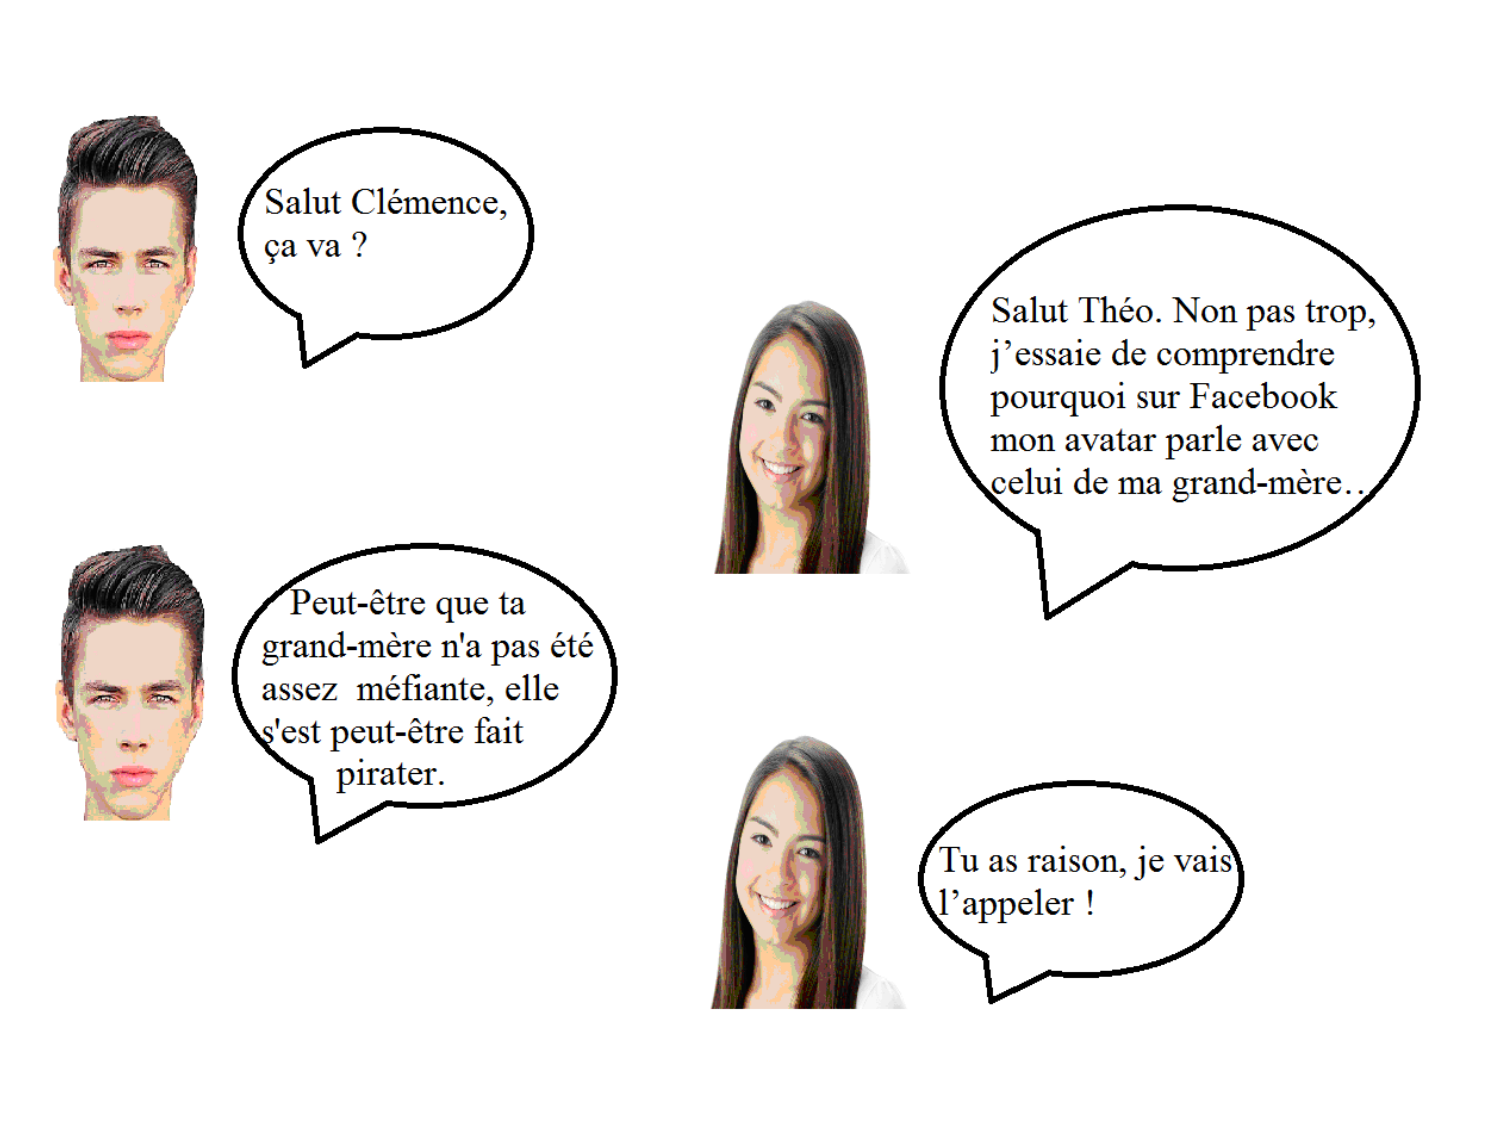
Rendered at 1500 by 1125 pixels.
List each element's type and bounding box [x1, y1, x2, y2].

picture [3, 109, 1500, 1021]
